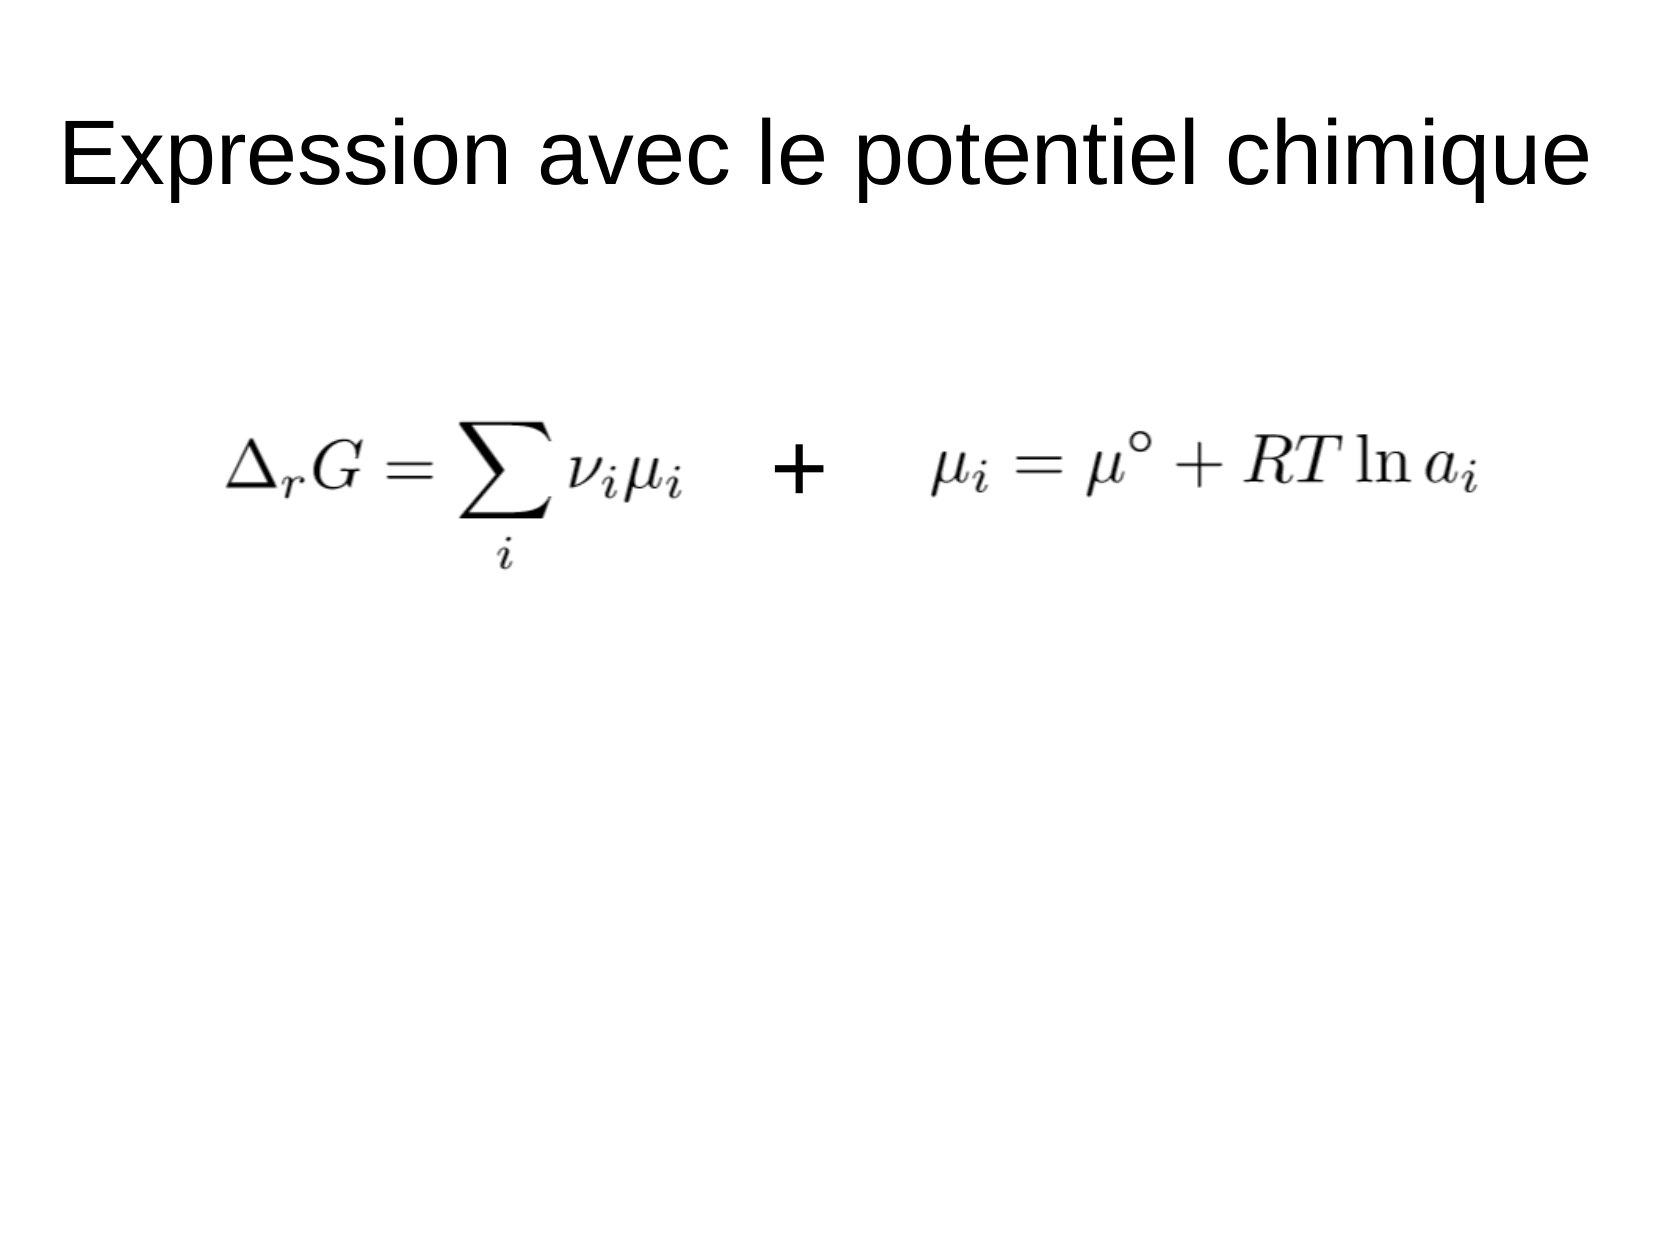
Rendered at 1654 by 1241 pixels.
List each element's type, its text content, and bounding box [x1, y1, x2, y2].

picture [188, 399, 716, 591]
picture [897, 389, 1517, 532]
title Expression avec le potentiel chimique [35, 49, 1619, 257]
text_box + [755, 404, 875, 532]
